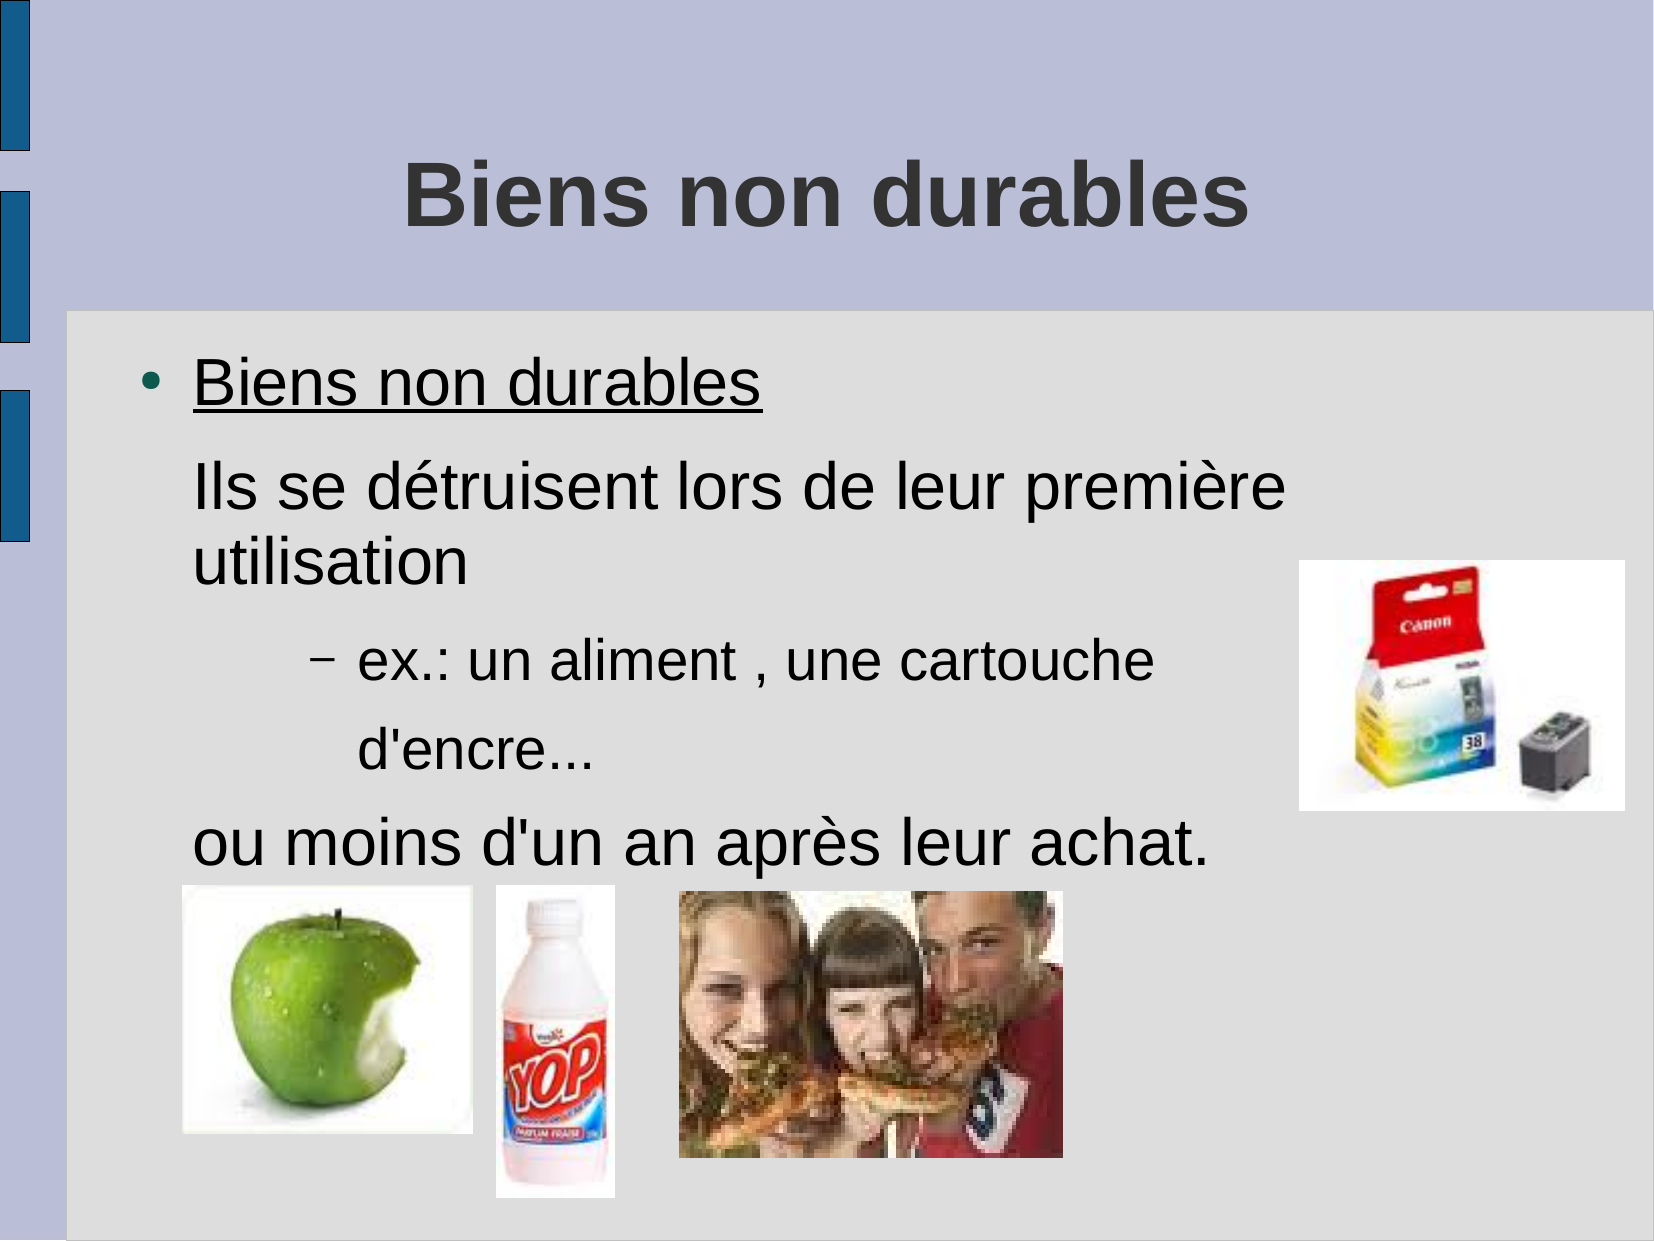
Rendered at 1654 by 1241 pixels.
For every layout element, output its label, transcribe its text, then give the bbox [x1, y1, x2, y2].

list Biens non durables Ils se détruisent lors de leur première utilisation ex.: un aliment , une cartouche d'encre... ou moins d'un an après leur achat. [121, 344, 1534, 1127]
picture [1299, 560, 1625, 811]
title Biens non durables [121, 91, 1534, 299]
picture [496, 885, 615, 1198]
picture [182, 885, 473, 1134]
picture [679, 891, 1063, 1158]
